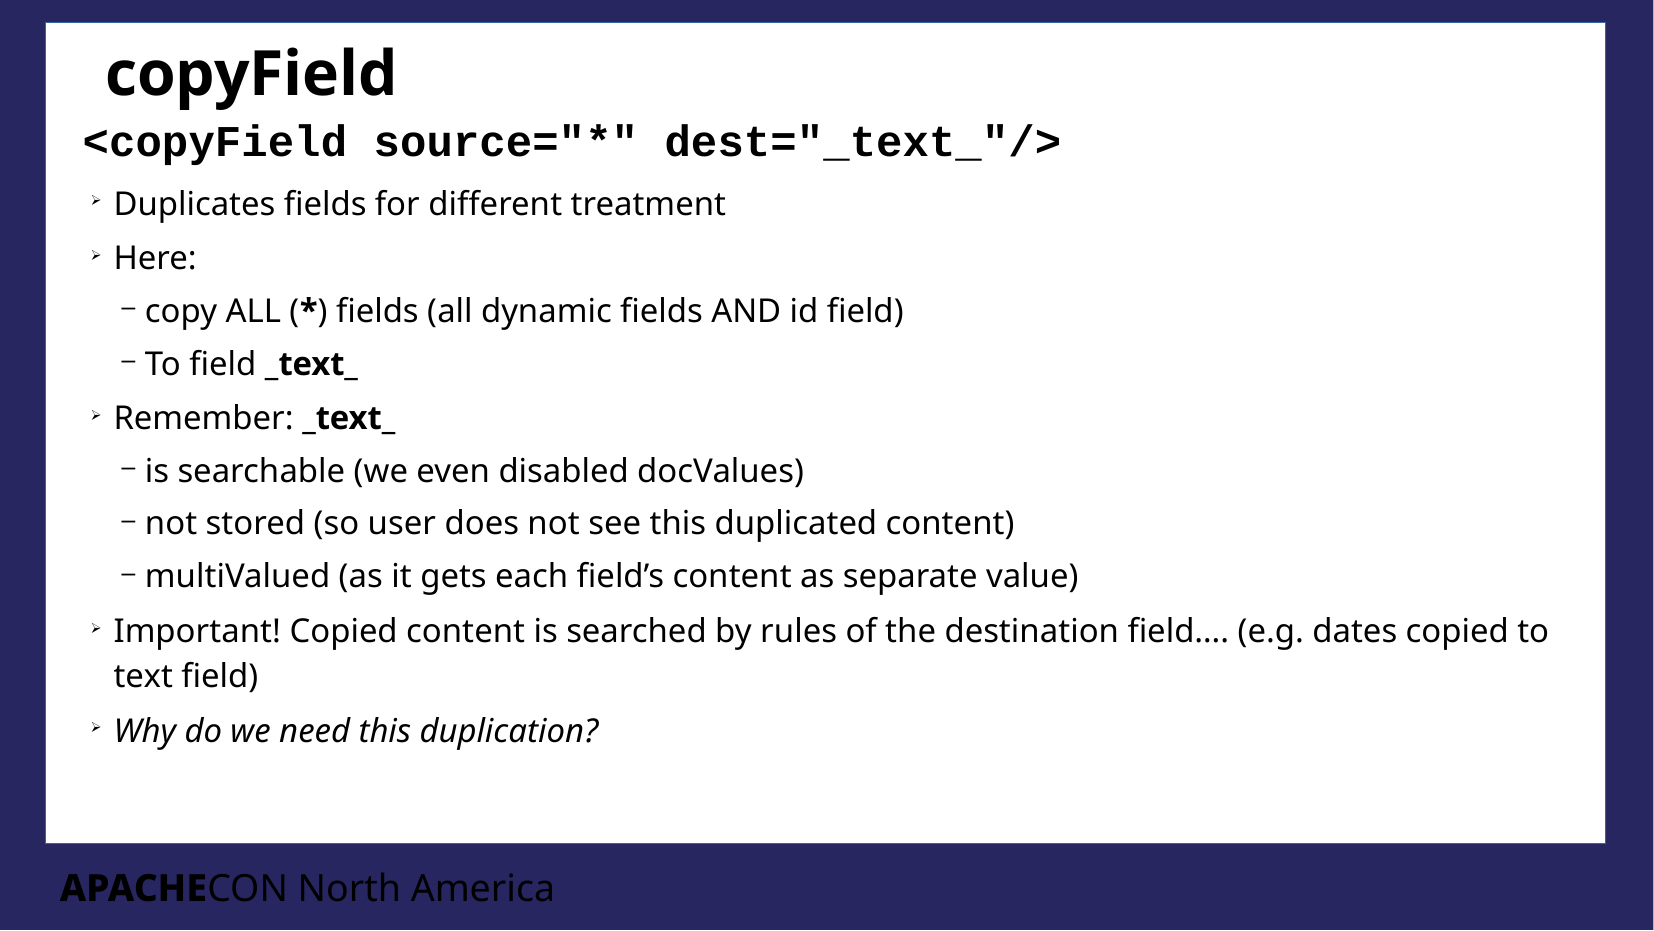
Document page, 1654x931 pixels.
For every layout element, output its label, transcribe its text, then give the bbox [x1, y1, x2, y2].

title copyField [105, 32, 1546, 110]
list <copyField source="*" dest="_text_"/> Duplicates fields for different treatment Here: copy ALL (*) fields (all dynamic fields AND id field) To field _text_ Remember: _text_ is searchable (we even disabled docValues) not stored (so user does not see this duplicated content) multiValued (as it gets each field’s content as separate value) Important! Copied content is searched by rules of the destination field…. (e.g. dates copied to text field) Why do we need this duplication? [82, 120, 1571, 757]
